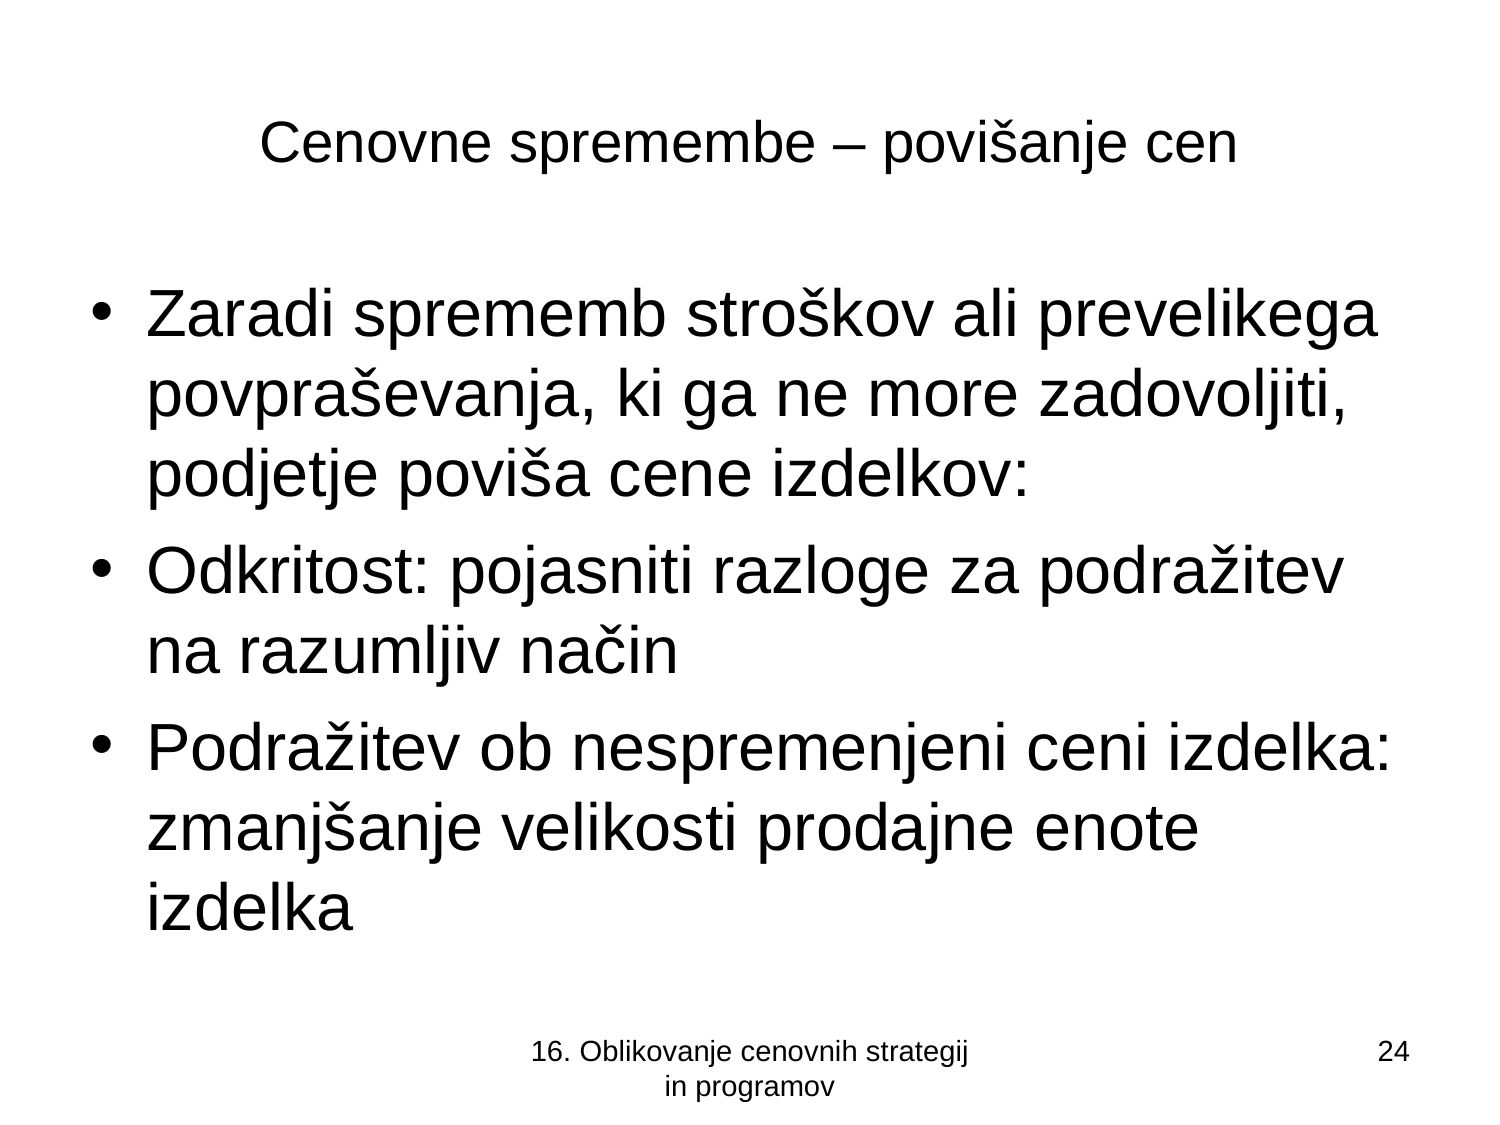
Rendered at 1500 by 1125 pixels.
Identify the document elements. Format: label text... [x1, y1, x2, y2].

list Zaradi sprememb stroškov ali prevelikega povpraševanja, ki ga ne more zadovoljiti, podjetje poviša cene izdelkov: Odkritost: pojasniti razloge za podražitev na razumljiv način Podražitev ob nespremenjeni ceni izdelka: zmanjšanje velikosti prodajne enote izdelka [75, 262, 1426, 1006]
title Cenovne spremembe – povišanje cen [75, 45, 1426, 233]
text_box 16. Oblikovanje cenovnih strategij in programov [512, 1024, 988, 1103]
text_box <number> [1074, 1024, 1426, 1103]
